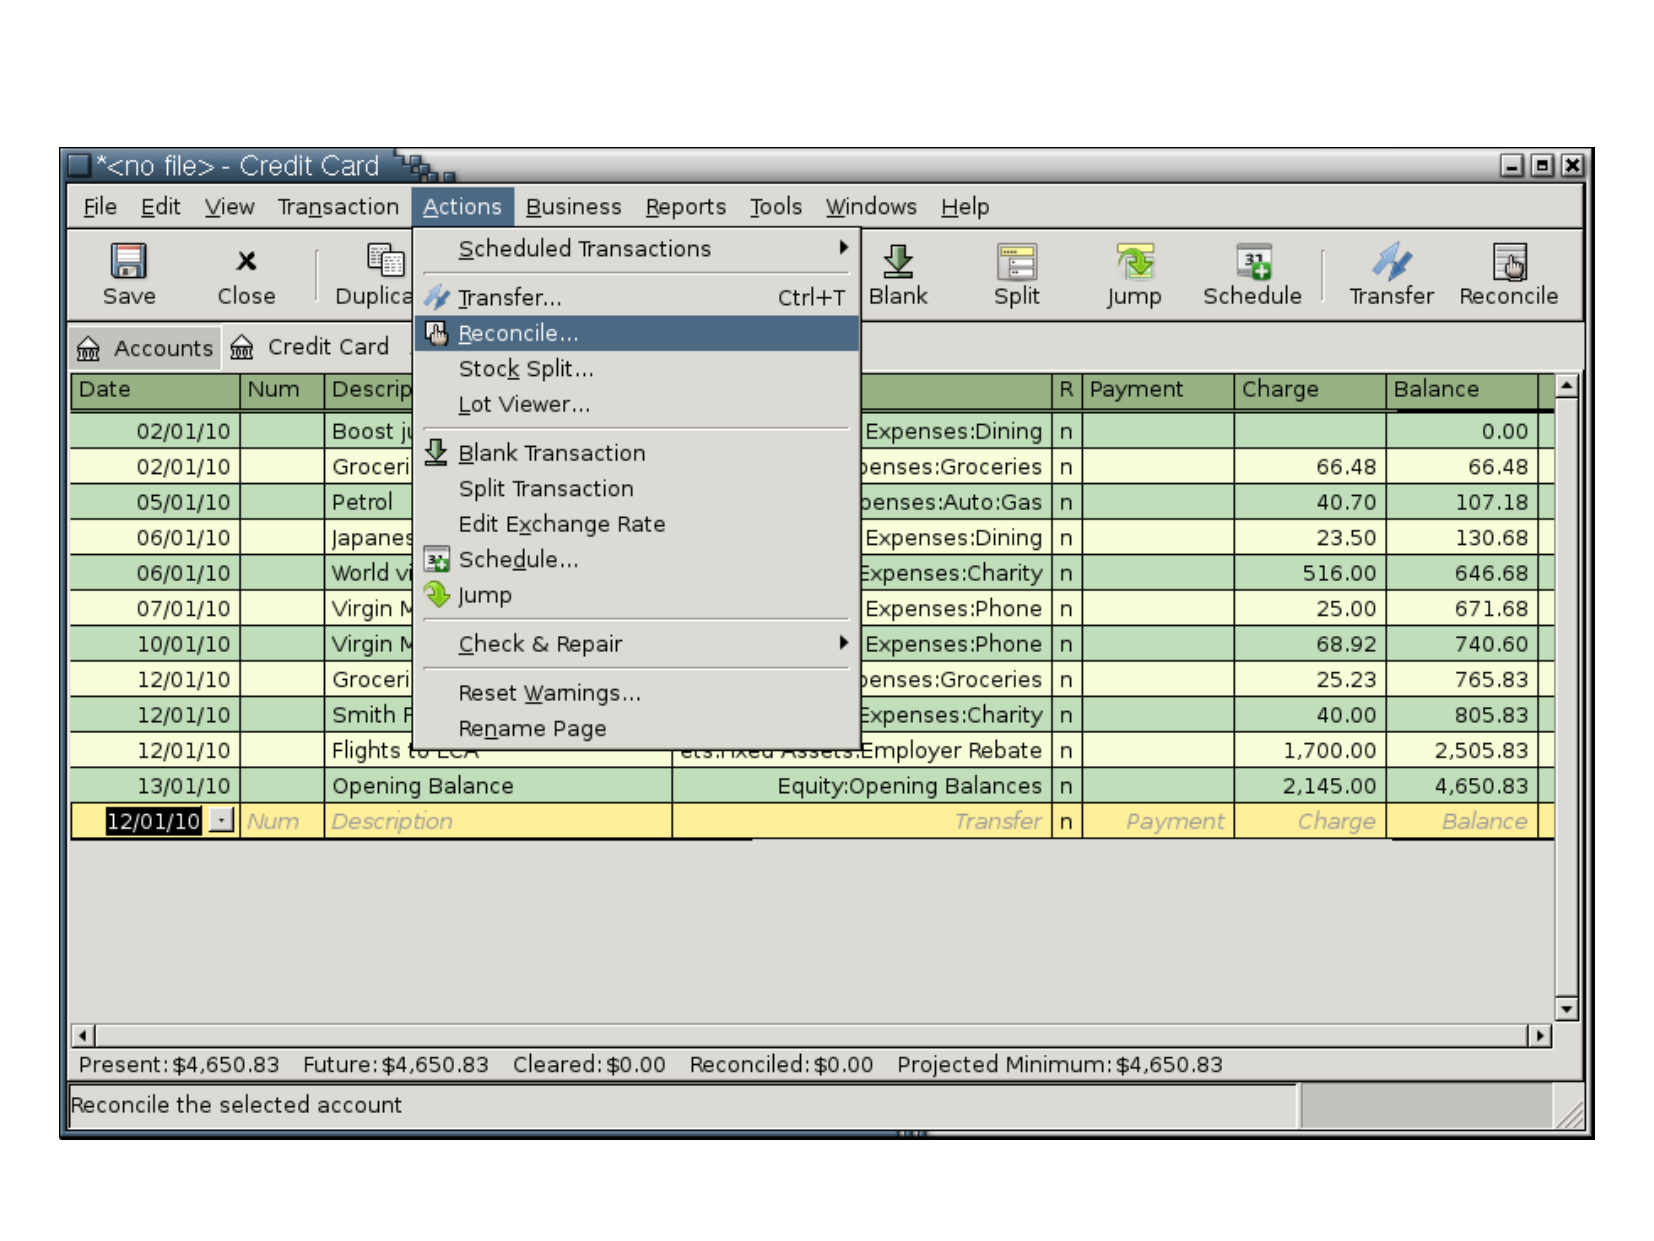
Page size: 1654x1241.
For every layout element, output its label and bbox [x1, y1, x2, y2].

picture [59, 147, 1595, 1140]
